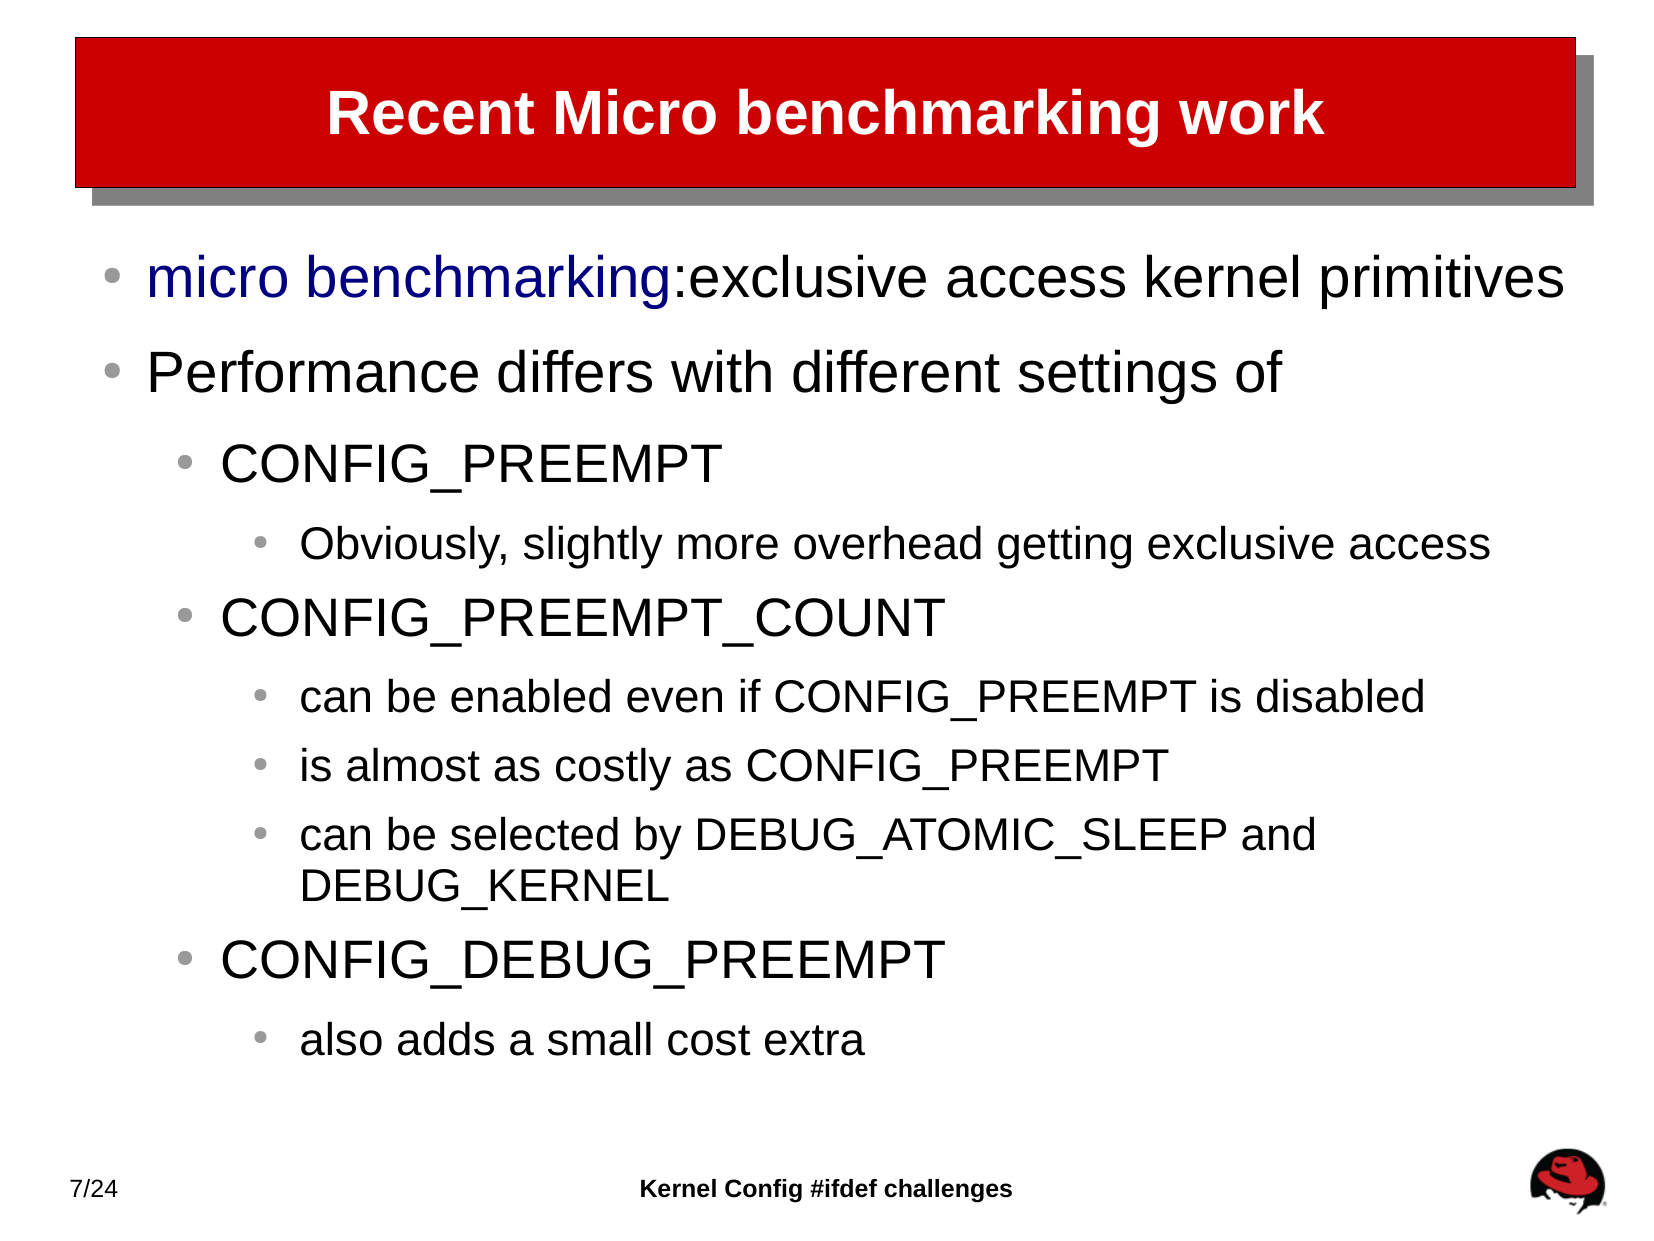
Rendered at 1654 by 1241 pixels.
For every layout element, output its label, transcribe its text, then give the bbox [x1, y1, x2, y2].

list micro benchmarking:exclusive access kernel primitives Performance differs with different settings of CONFIG_PREEMPT Obviously, slightly more overhead getting exclusive access CONFIG_PREEMPT_COUNT can be enabled even if CONFIG_PREEMPT is disabled is almost as costly as CONFIG_PREEMPT can be selected by DEBUG_ATOMIC_SLEEP and DEBUG_KERNEL CONFIG_DEBUG_PREEMPT also adds a small cost extra [86, 244, 1576, 1065]
picture [1529, 1146, 1613, 1224]
title Recent Micro benchmarking work [82, 37, 1571, 188]
